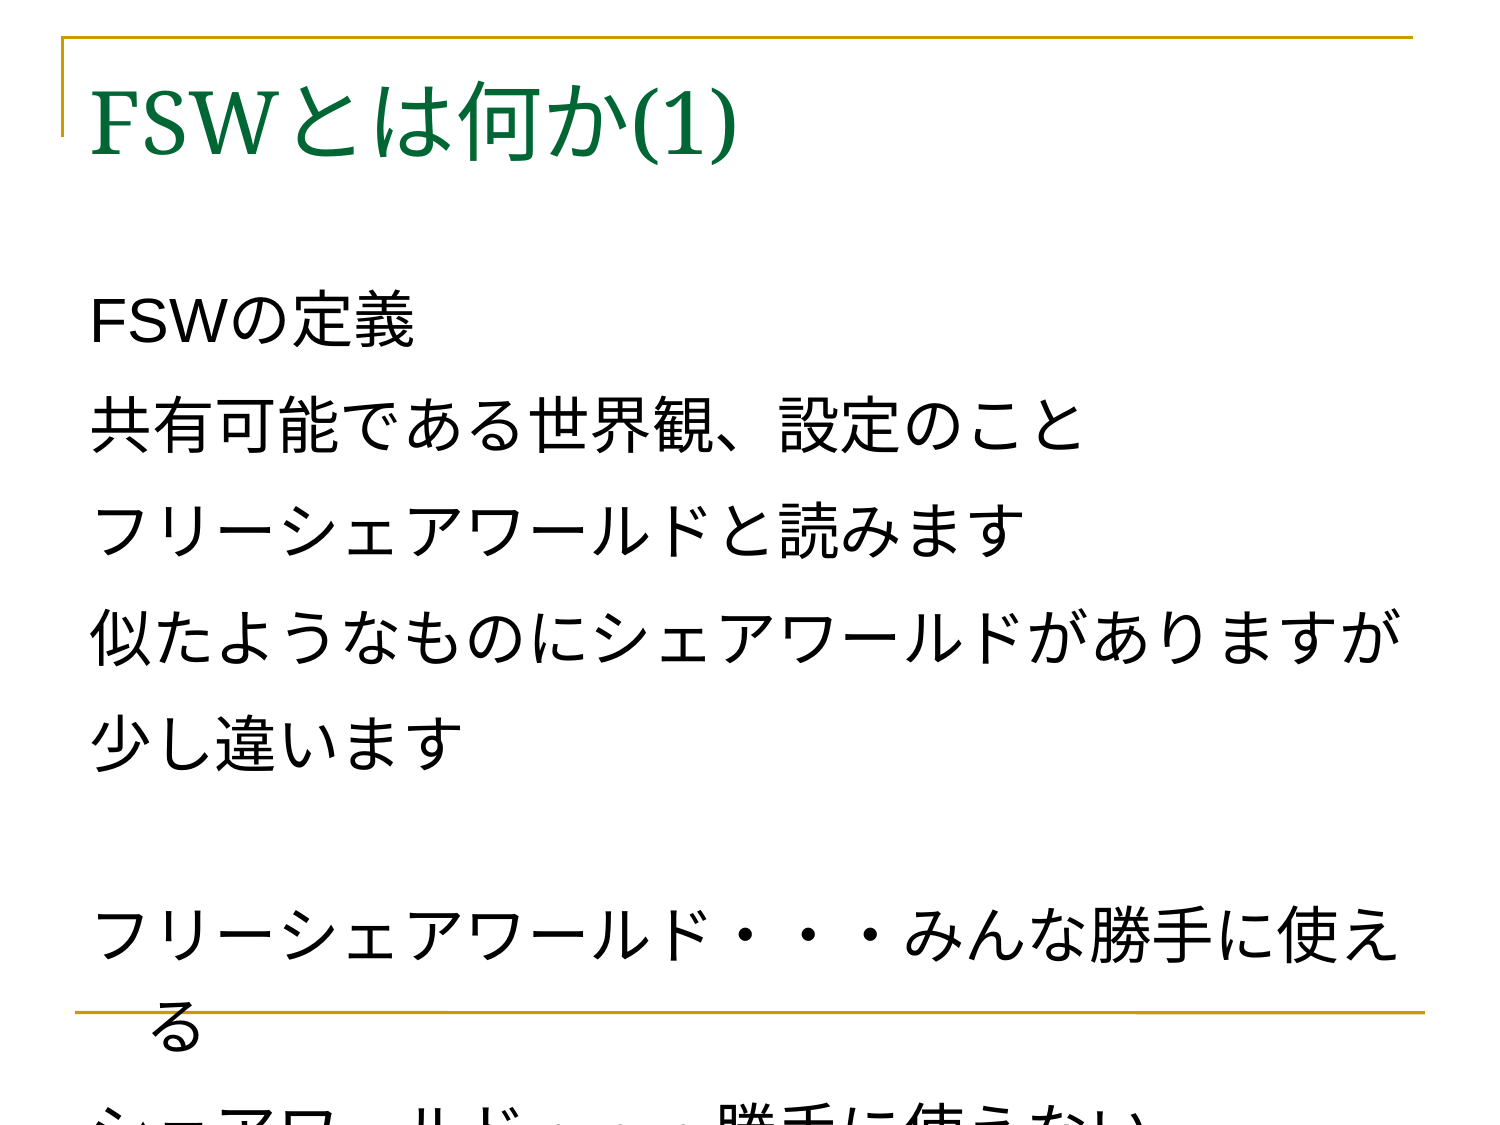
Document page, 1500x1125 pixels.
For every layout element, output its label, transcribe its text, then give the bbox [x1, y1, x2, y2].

list FSWの定義 共有可能である世界観、設定のこと フリーシェアワールドと読みます 似たようなものにシェアワールドがありますが 少し違います フリーシェアワールド・・・みんな勝手に使える シェアワールド・・・勝手に使えない [75, 262, 1426, 1006]
title FSWとは何か(1)‏ [75, 45, 1426, 233]
